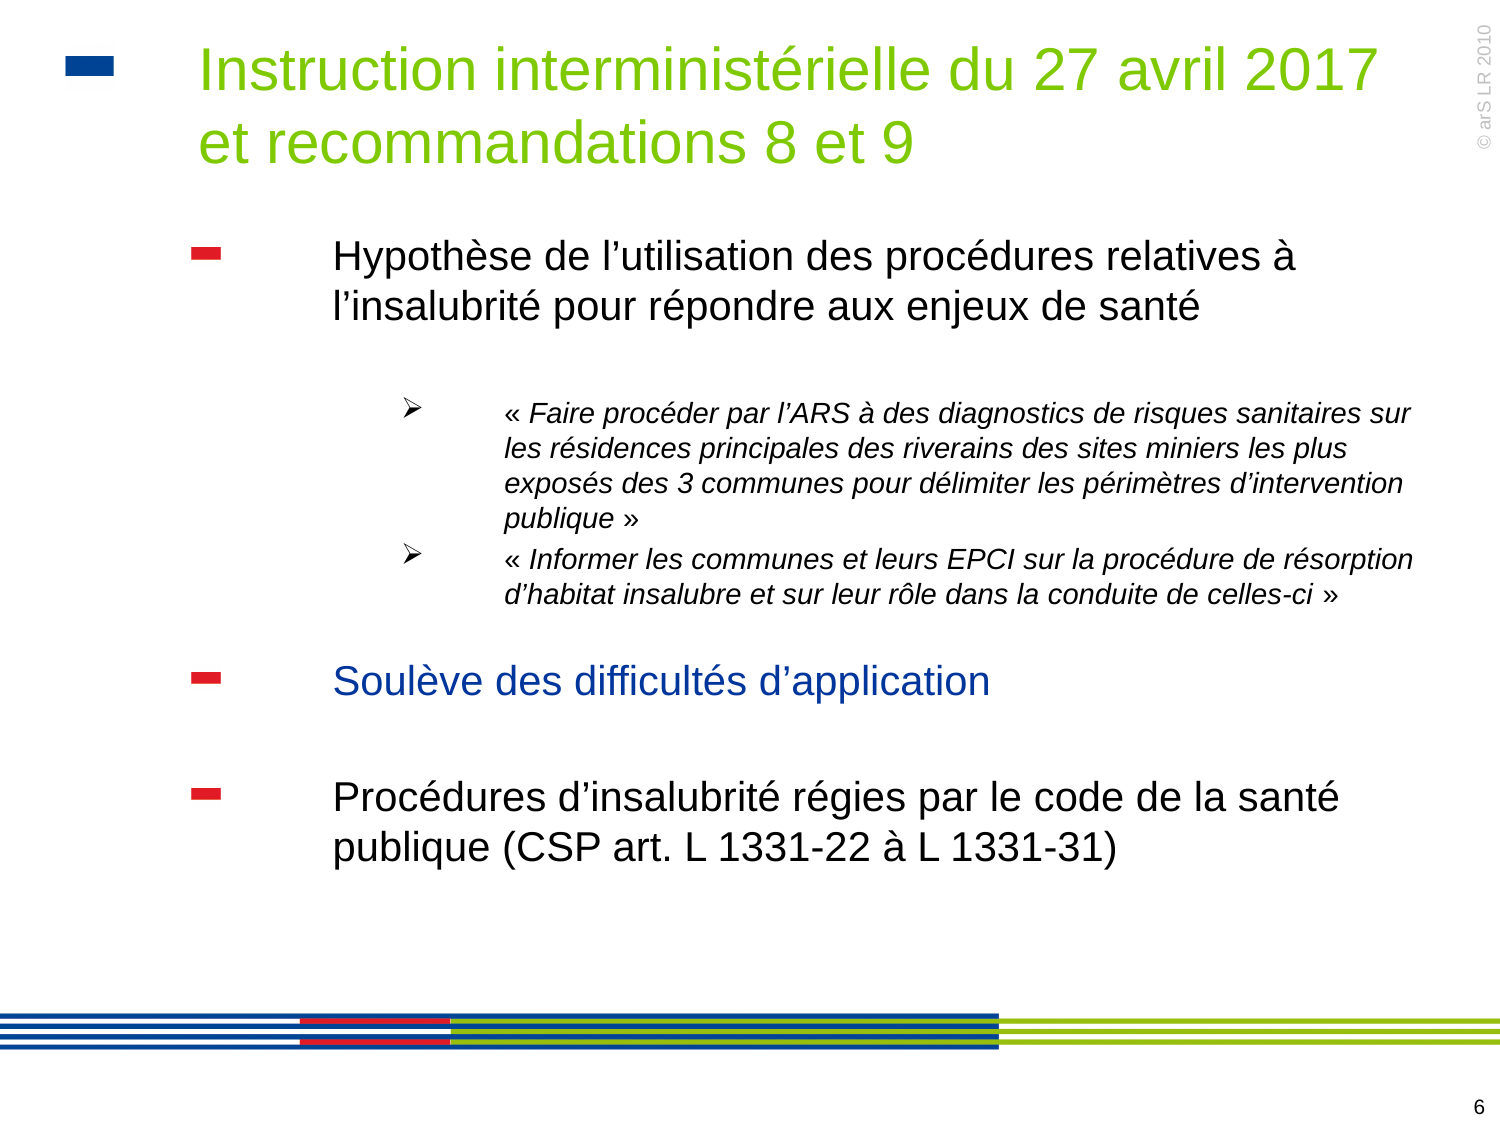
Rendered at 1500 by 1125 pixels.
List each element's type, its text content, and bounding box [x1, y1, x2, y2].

list Hypothèse de l’utilisation des procédures relatives à l’insalubrité pour répondre aux enjeux de santé « Faire procéder par l’ARS à des diagnostics de risques sanitaires sur les résidences principales des riverains des sites miniers les plus exposés des 3 communes pour délimiter les périmètres d’intervention publique » « Informer les communes et leurs EPCI sur la procédure de résorption d’habitat insalubre et sur leur rôle dans la conduite de celles-ci » Soulève des difficultés d’application Procédures d’insalubrité régies par le code de la santé publique (CSP art. L 1331-22 à L 1331-31) [176, 221, 1447, 1006]
title Instruction interministérielle du 27 avril 2017 et recommandations 8 et 9 [50, 36, 1417, 170]
slide_number <numéro> [1149, 1085, 1500, 1125]
picture [0, 999, 1500, 1063]
